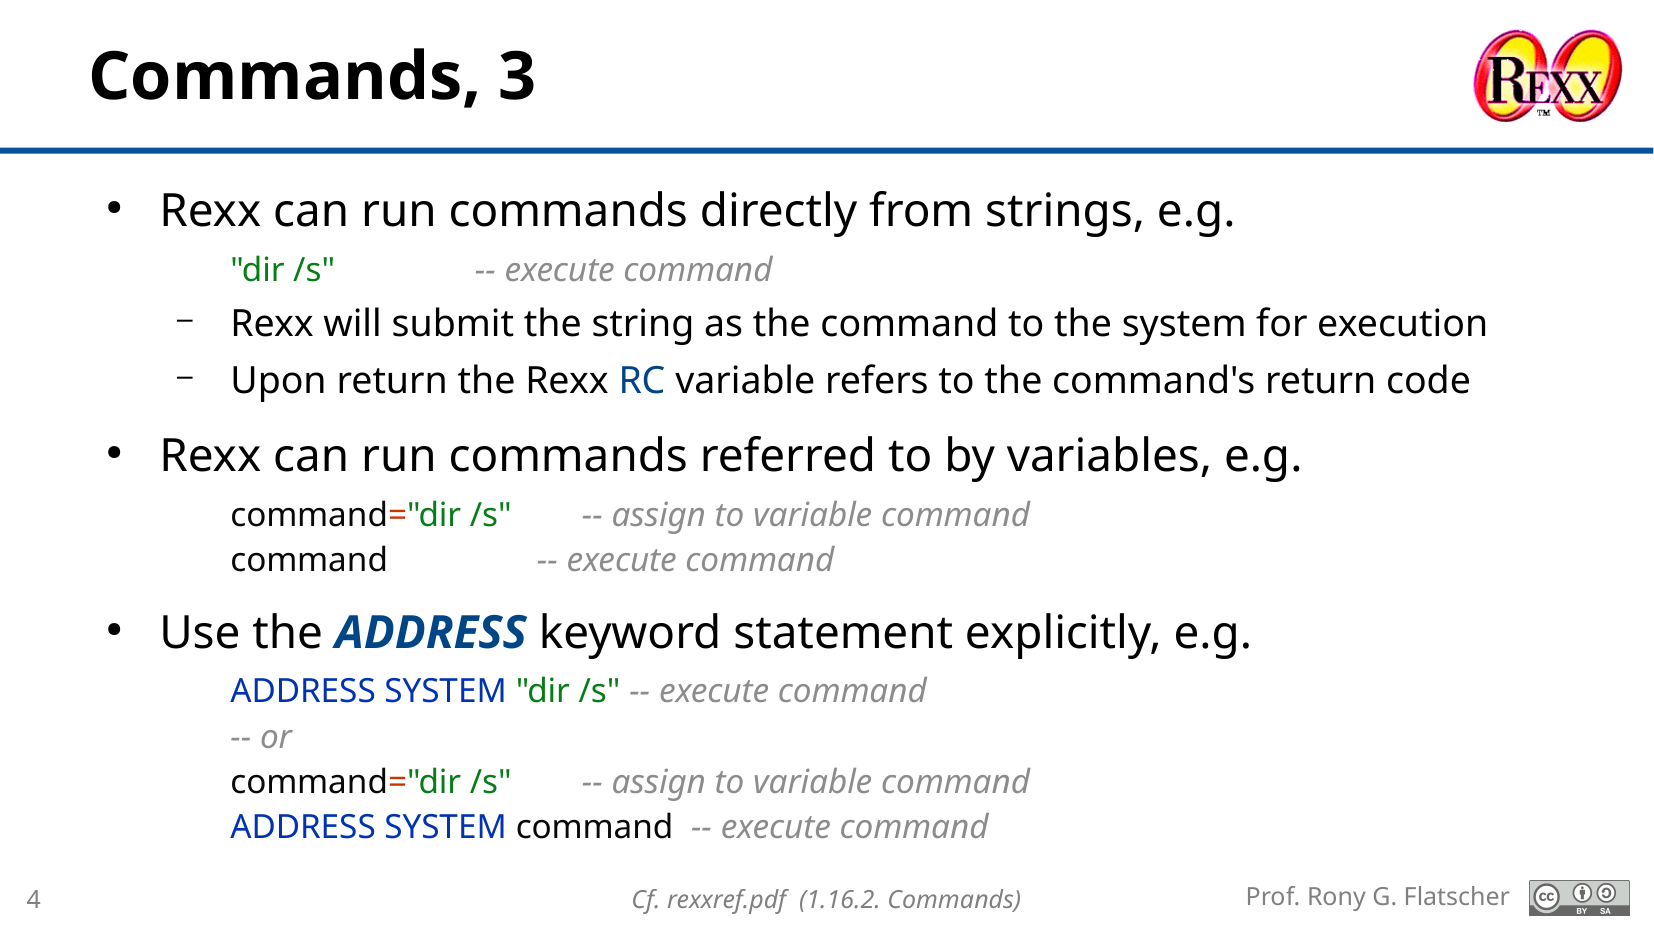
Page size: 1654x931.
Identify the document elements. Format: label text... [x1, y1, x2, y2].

text_box Cf. rexxref.pdf (1.16.2. Commands) [0, 874, 1654, 922]
list Rexx can run commands directly from strings, e.g. "dir /s" -- execute command Rexx will submit the string as the command to the system for execution Upon return the Rexx RC variable refers to the command's return code Rexx can run commands referred to by variables, e.g. command="dir /s" -- assign to variable command command -- execute command Use the ADDRESS keyword statement explicitly, e.g. ADDRESS SYSTEM "dir /s" -- execute command -- or command="dir /s" -- assign to variable command ADDRESS SYSTEM command -- execute command [88, 177, 1577, 857]
title Commands, 3 [29, 0, 1654, 148]
